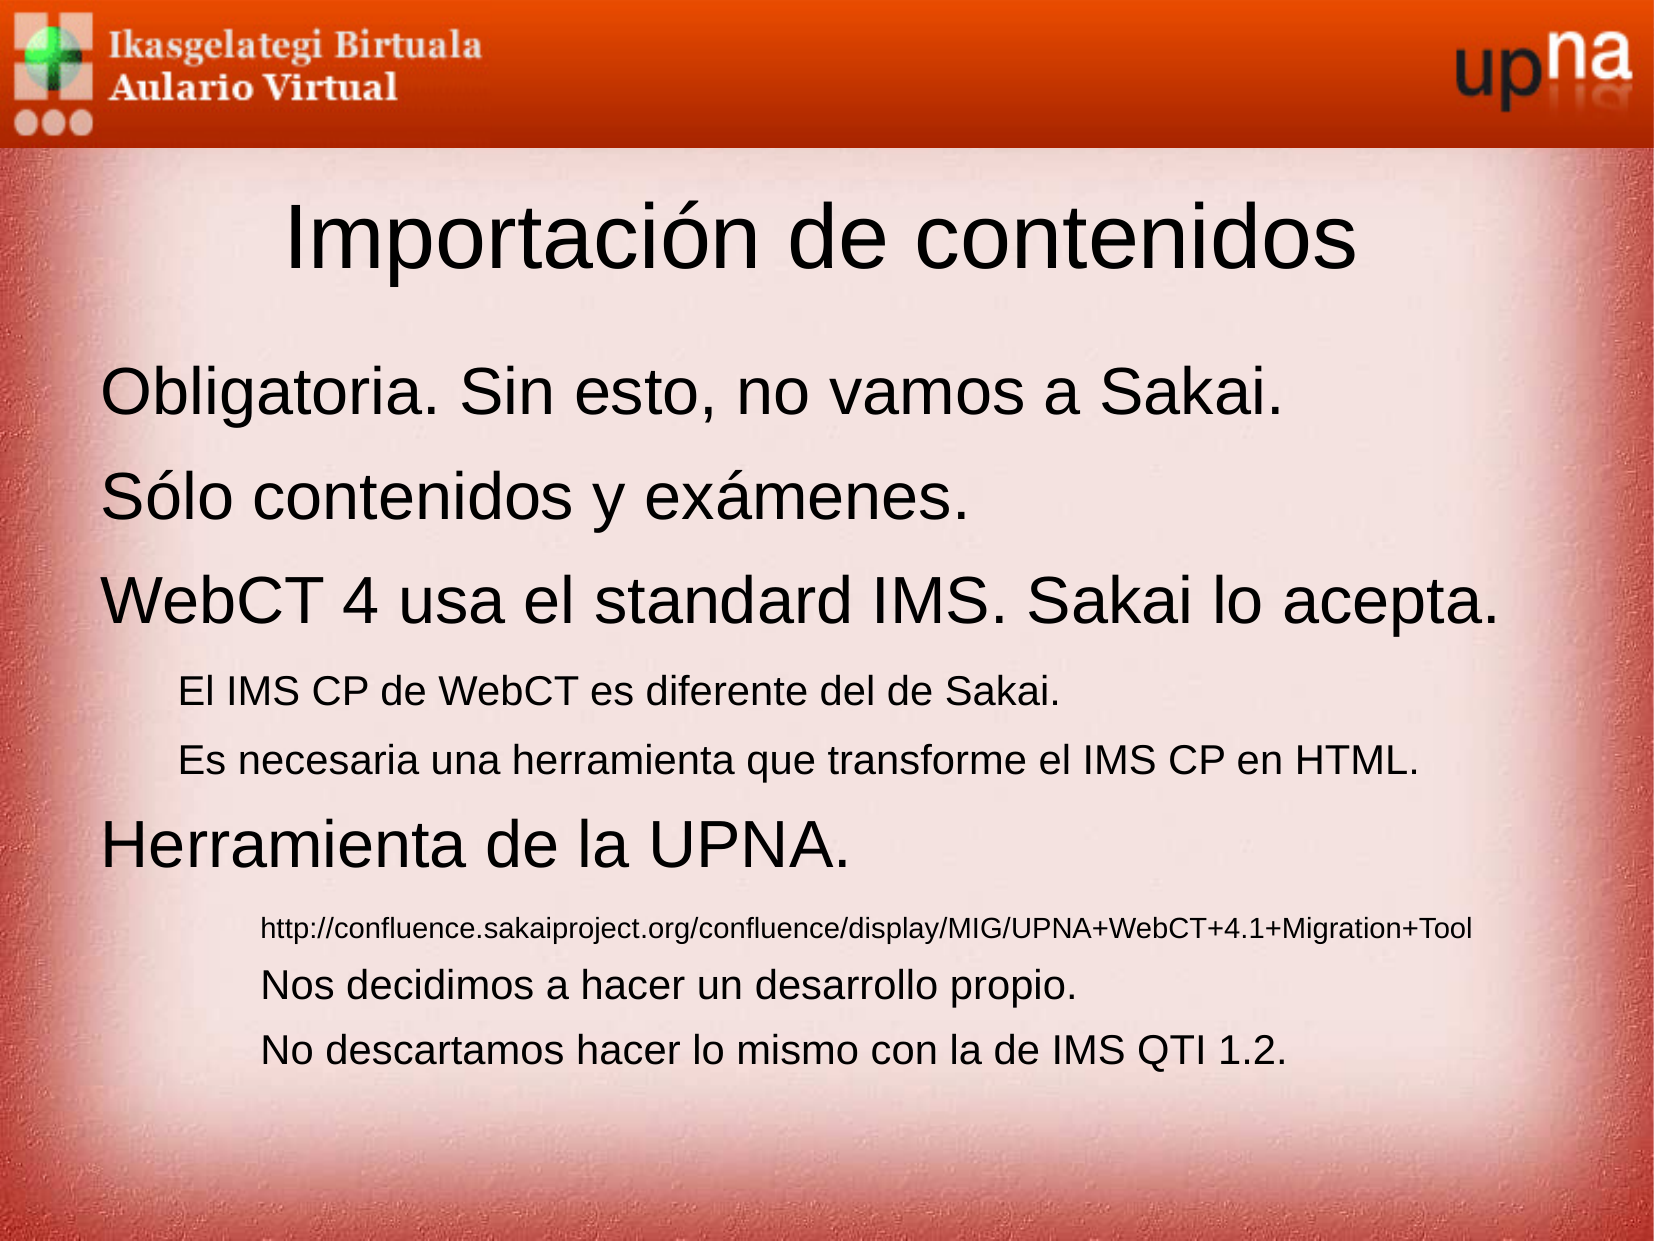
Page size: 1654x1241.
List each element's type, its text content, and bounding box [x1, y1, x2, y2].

picture [0, 0, 1654, 1241]
title Importación de contenidos [77, 147, 1566, 326]
list Obligatoria. Sin esto, no vamos a Sakai. Sólo contenidos y exámenes. WebCT 4 usa el standard IMS. Sakai lo acepta. El IMS CP de WebCT es diferente del de Sakai. Es necesaria una herramienta que transforme el IMS CP en HTML. Herramienta de la UPNA. http://confluence.sakaiproject.org/confluence/display/MIG/UPNA+WebCT+4.1+Migration+Tool Nos decidimos a hacer un desarrollo propio. No descartamos hacer lo mismo con la de IMS QTI 1.2. [83, 354, 1572, 1095]
